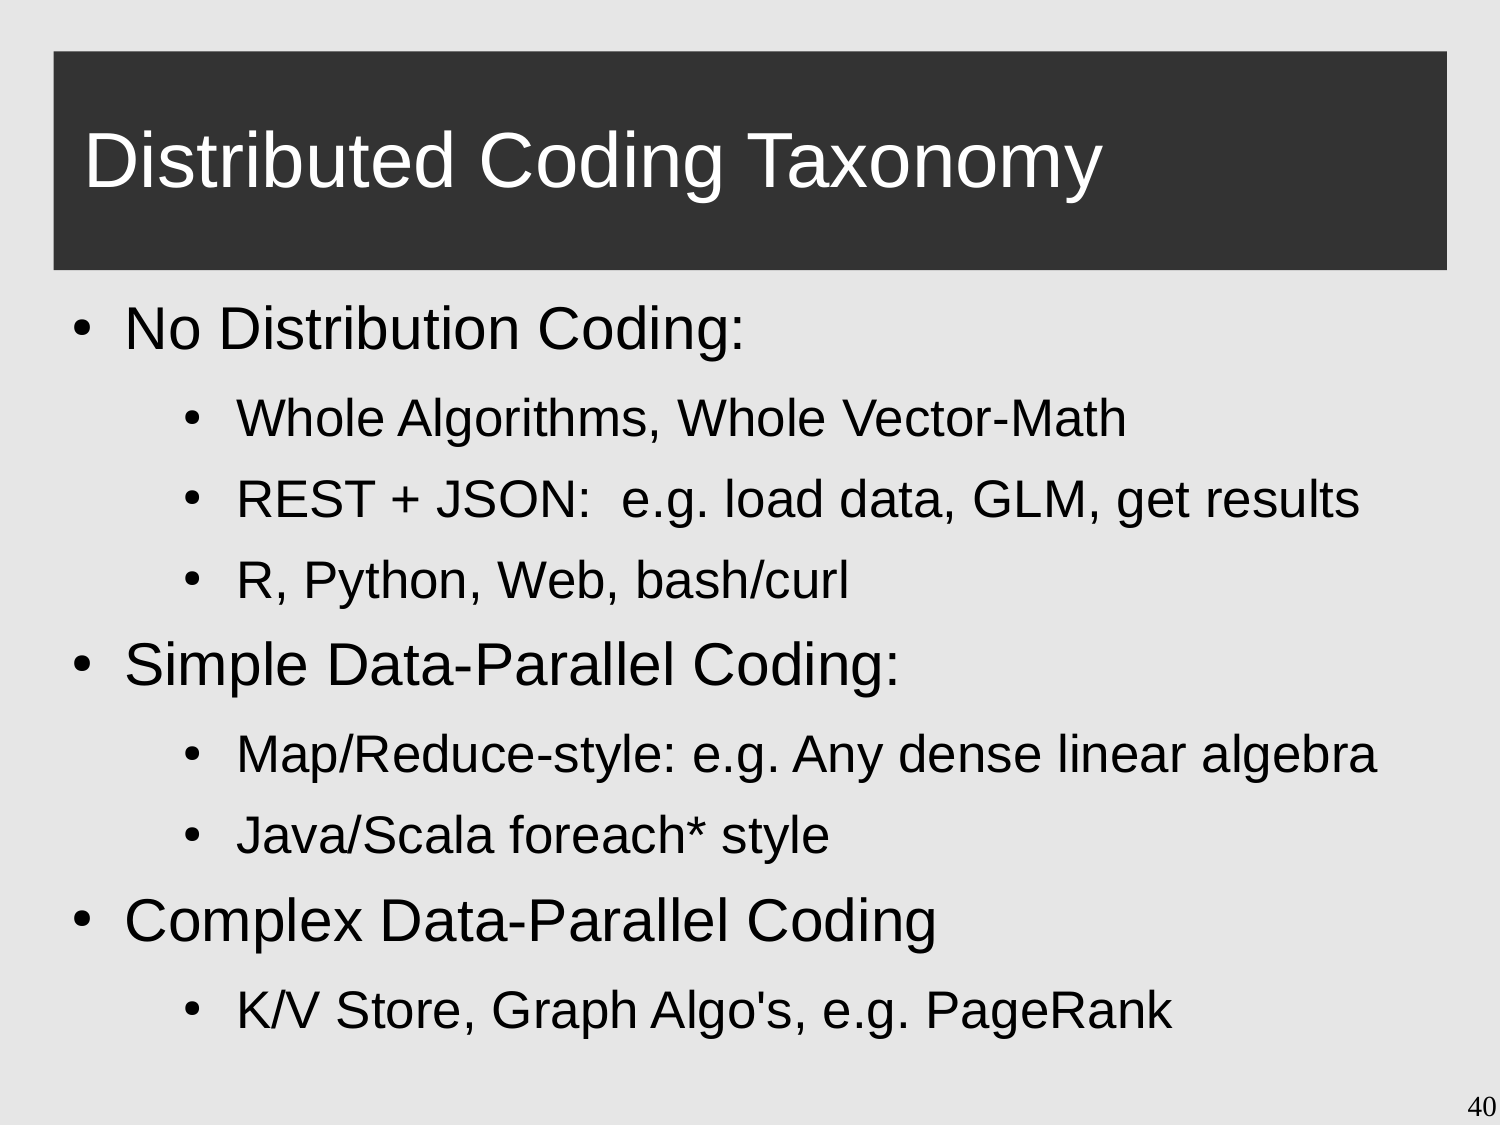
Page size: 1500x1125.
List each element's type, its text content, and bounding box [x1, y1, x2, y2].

title Distributed Coding Taxonomy [53, 51, 1447, 271]
list No Distribution Coding: Whole Algorithms, Whole Vector-Math REST + JSON: e.g. load data, GLM, get results R, Python, Web, bash/curl Simple Data-Parallel Coding: Map/Reduce-style: e.g. Any dense linear algebra Java/Scala foreach* style Complex Data-Parallel Coding K/V Store, Graph Algo's, e.g. PageRank [53, 294, 1447, 1042]
